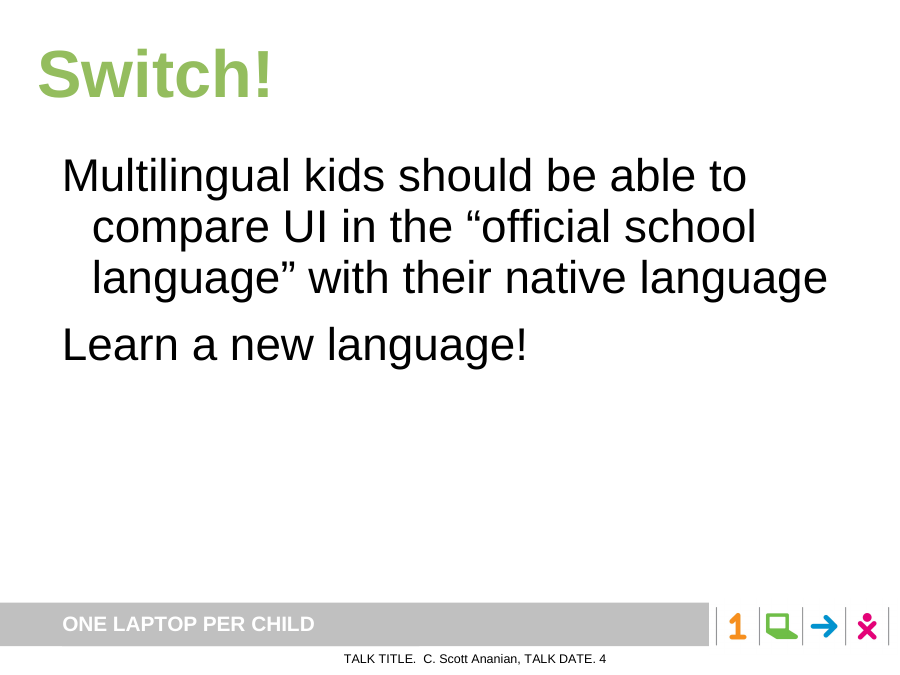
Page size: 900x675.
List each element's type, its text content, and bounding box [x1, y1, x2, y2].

picture [844, 598, 898, 655]
list Multilingual kids should be able to compare UI in the “official school language” with their native language Learn a new language! [61, 150, 844, 675]
title Switch! [37, 37, 856, 211]
